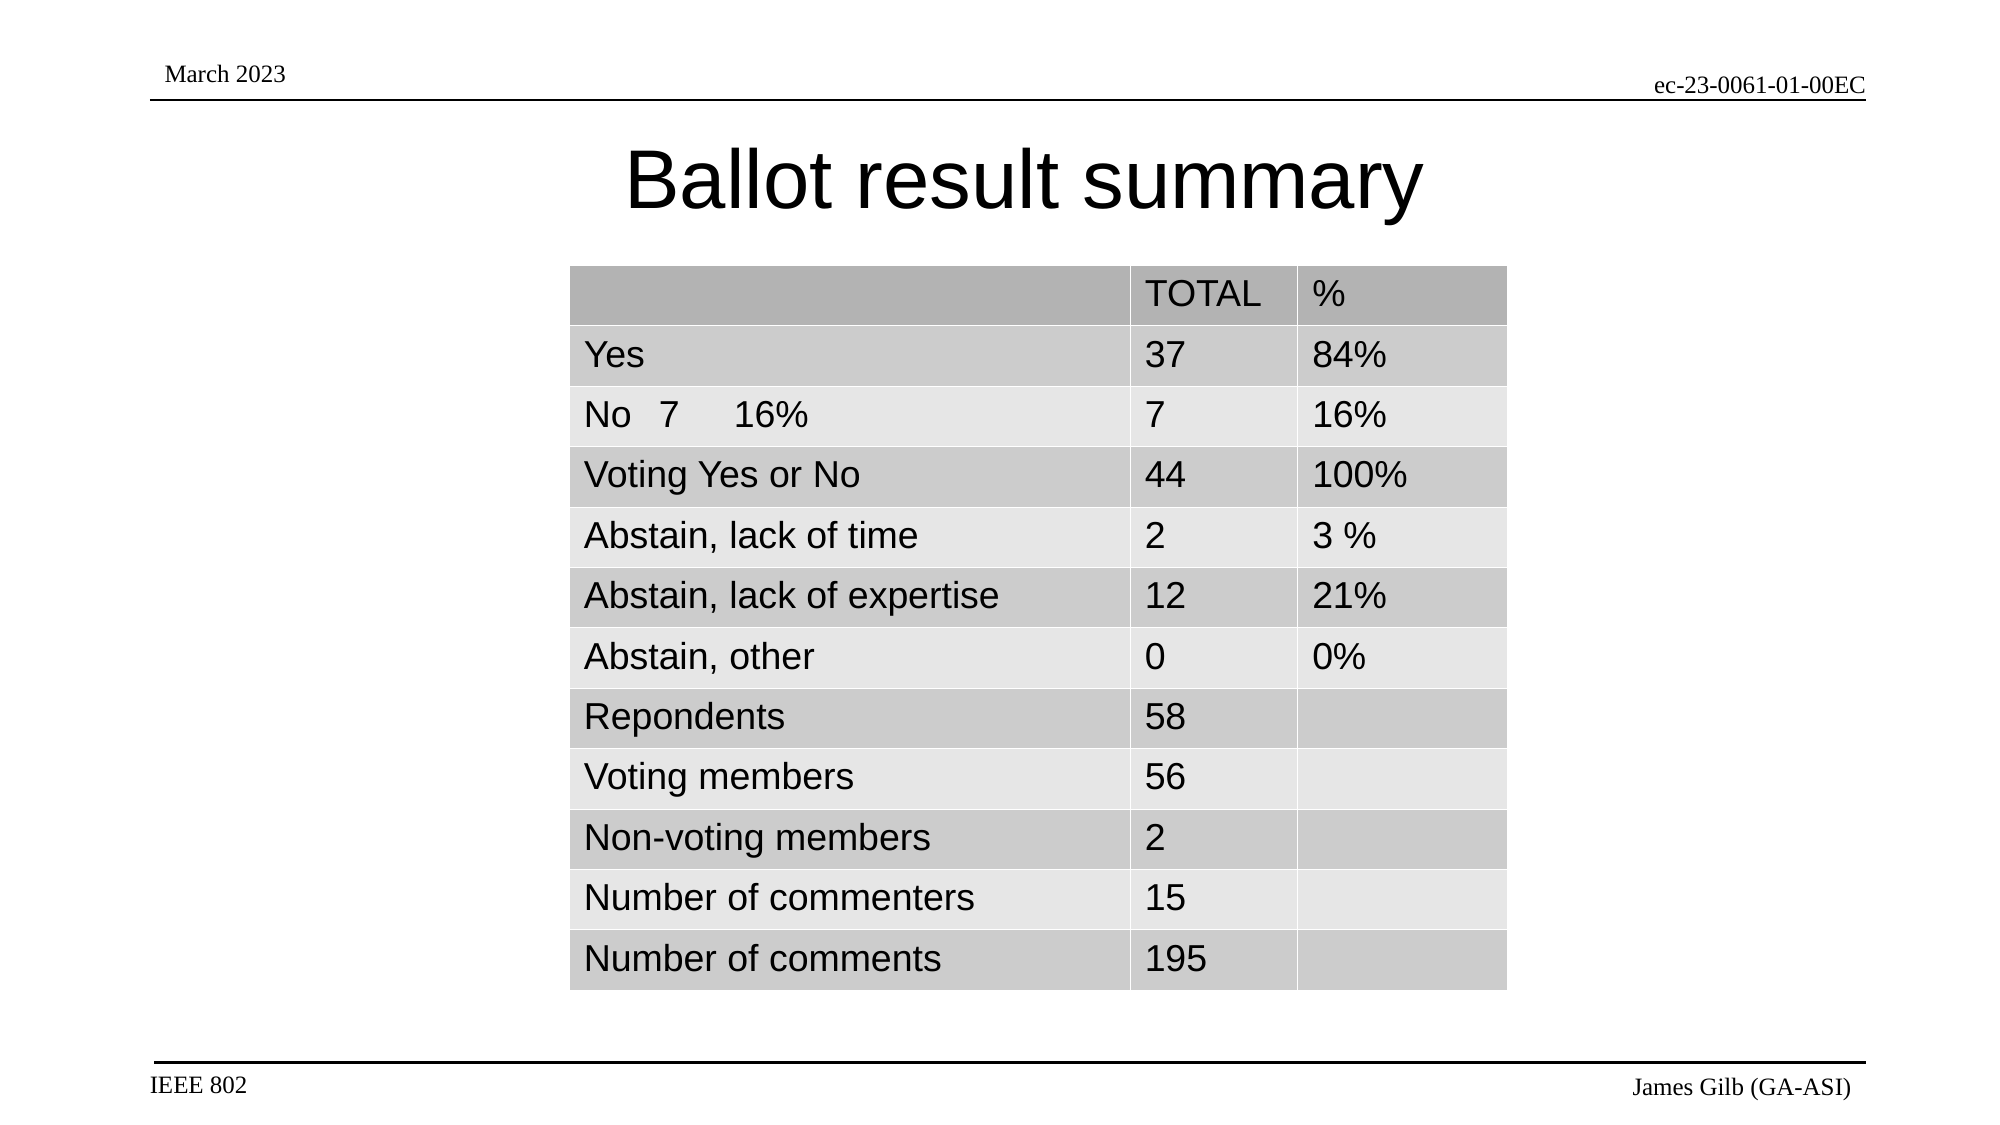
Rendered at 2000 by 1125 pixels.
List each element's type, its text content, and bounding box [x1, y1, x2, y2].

table_cell Non-voting members [570, 810, 1130, 869]
table_cell 3 % [1298, 508, 1507, 567]
table_cell 44 [1131, 447, 1297, 507]
table_cell Voting members [570, 749, 1130, 809]
table_cell [1298, 749, 1507, 809]
table_cell Voting Yes or No [570, 447, 1130, 507]
table_cell 2 [1131, 508, 1297, 567]
table_cell 7 [1131, 387, 1297, 446]
table_cell 100% [1298, 447, 1507, 507]
table_header % [1298, 266, 1507, 325]
table_cell 2 [1131, 810, 1297, 869]
table_cell Abstain, lack of time [570, 508, 1130, 567]
table_cell 15 [1131, 870, 1297, 929]
table_cell 56 [1131, 749, 1297, 809]
table_cell Number of commenters [570, 870, 1130, 929]
table_cell 0% [1298, 628, 1507, 688]
table_cell 84% [1298, 326, 1507, 386]
table_cell [1298, 810, 1507, 869]
table_cell Number of comments [570, 930, 1130, 990]
table_header TOTAL [1131, 266, 1297, 325]
title Ballot result summary [149, 112, 1900, 238]
table_cell 0 [1131, 628, 1297, 688]
table_header [570, 266, 1130, 325]
table_cell [1298, 689, 1507, 748]
table_cell Abstain, other [570, 628, 1130, 688]
table_cell 37 [1131, 326, 1297, 386]
table_cell 58 [1131, 689, 1297, 748]
table_cell Yes [570, 326, 1130, 386]
table_cell 195 [1131, 930, 1297, 990]
table_cell [1298, 930, 1507, 990]
table_cell [1298, 870, 1507, 929]
table_cell Abstain, lack of expertise [570, 568, 1130, 627]
table_cell 21% [1298, 568, 1507, 627]
table_cell Repondents [570, 689, 1130, 748]
table_cell No 7 16% [570, 387, 1130, 446]
table_cell 16% [1298, 387, 1507, 446]
table_cell 12 [1131, 568, 1297, 627]
